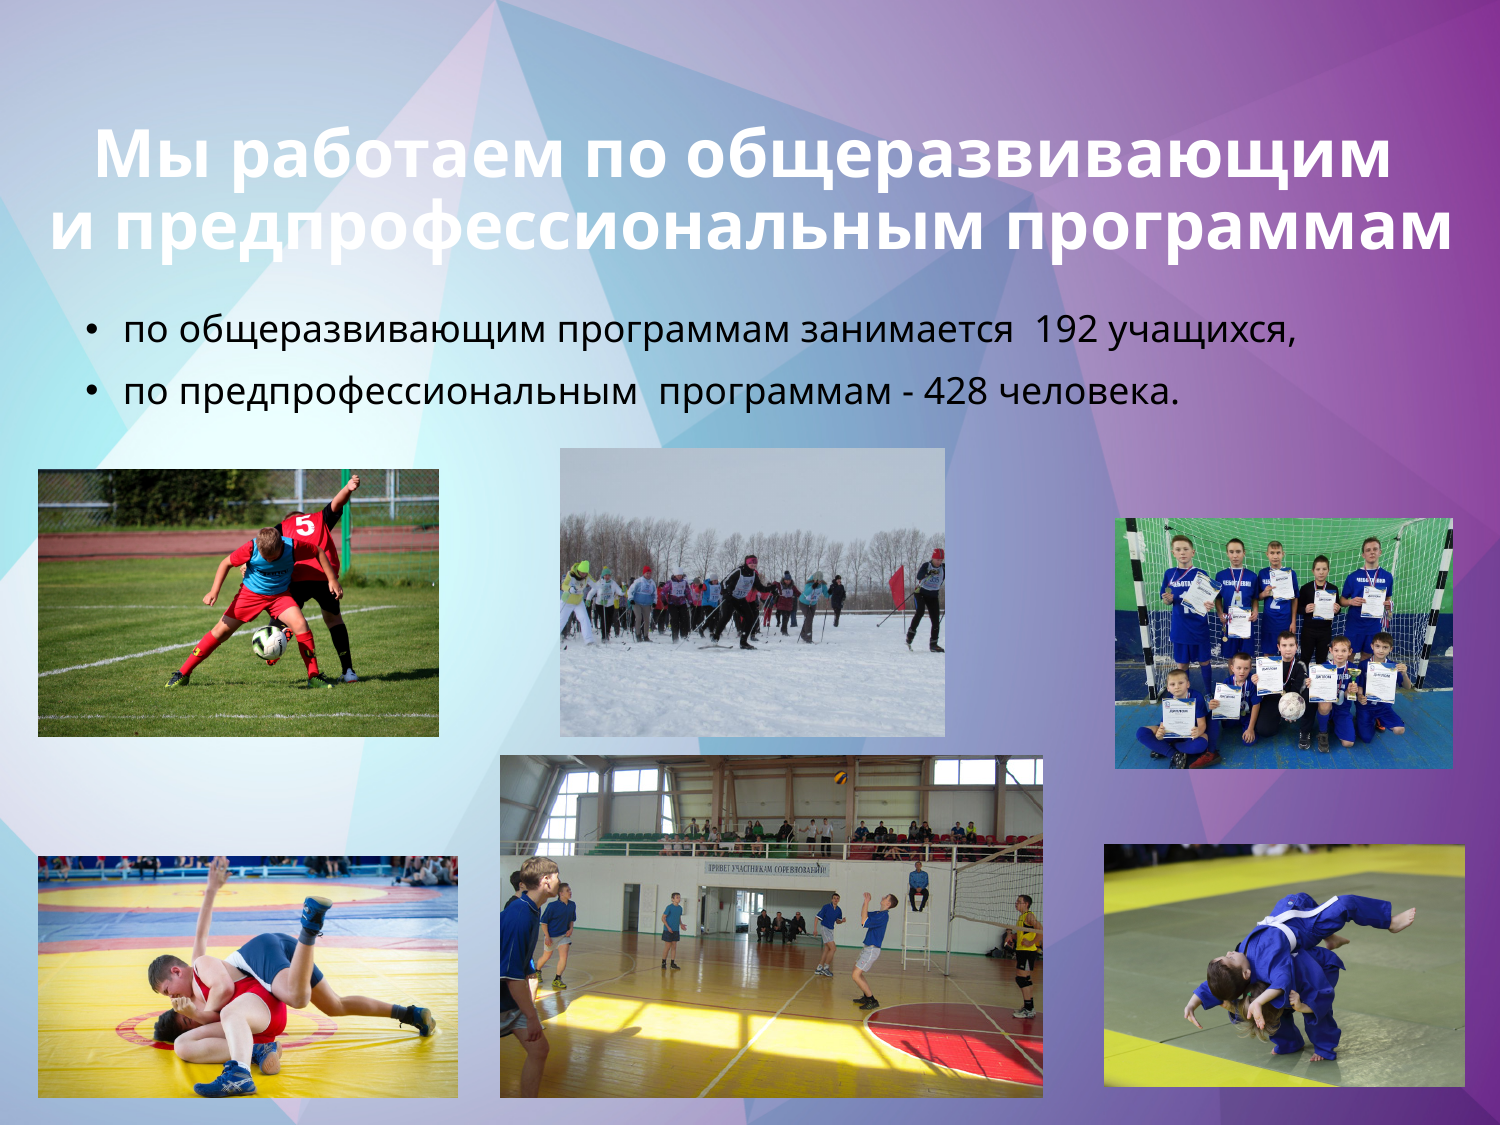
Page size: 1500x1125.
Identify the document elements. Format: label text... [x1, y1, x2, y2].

picture [1115, 518, 1453, 769]
list по общеразвивающим программам занимается 192 учащихся, по предпрофессиональным программам - 428 человека. [70, 303, 1422, 504]
picture [1104, 844, 1465, 1087]
picture [560, 448, 945, 737]
picture [500, 755, 1043, 1098]
picture [38, 856, 458, 1098]
picture [38, 469, 439, 737]
title Мы работаем по общеразвивающим и предпрофессиональным программам [0, 110, 1500, 274]
